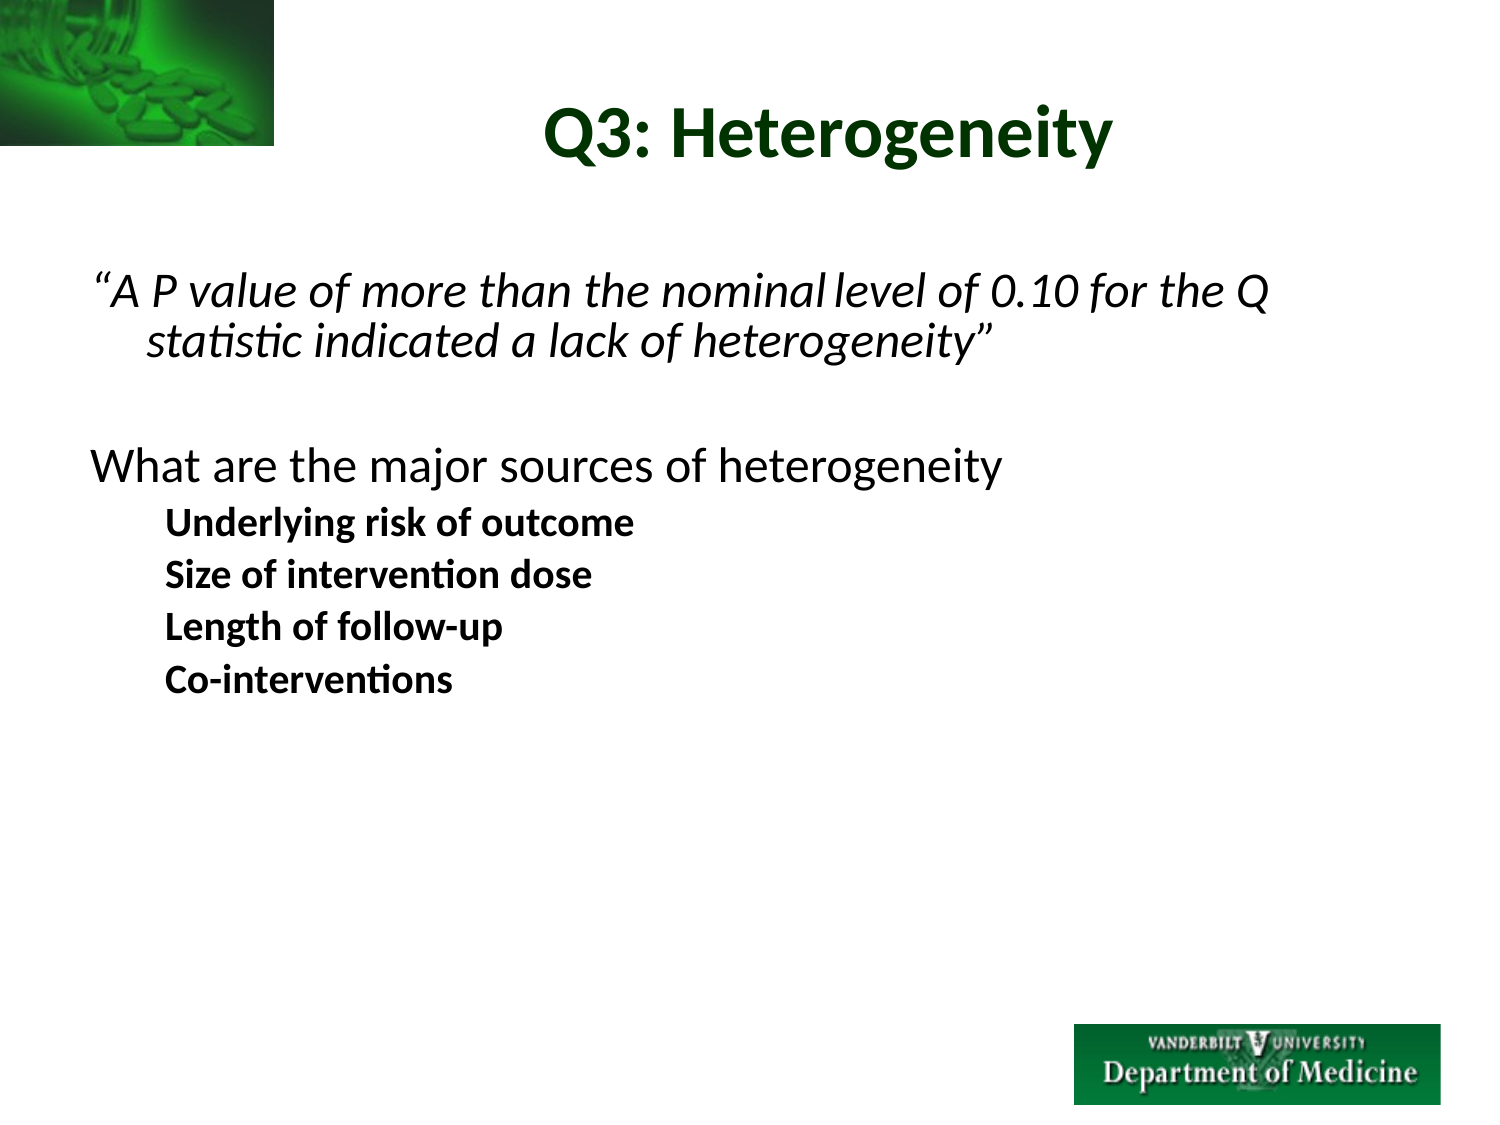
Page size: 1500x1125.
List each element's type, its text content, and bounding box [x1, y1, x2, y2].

title Q3: Heterogeneity [224, 45, 1450, 233]
picture [0, 0, 274, 146]
list “A P value of more than the nominal level of 0.10 for the Q statistic indicated a lack of heterogeneity” What are the major sources of heterogeneity Underlying risk of outcome Size of intervention dose Length of follow-up Co-interventions [75, 262, 1426, 1038]
picture [1074, 1024, 1441, 1105]
